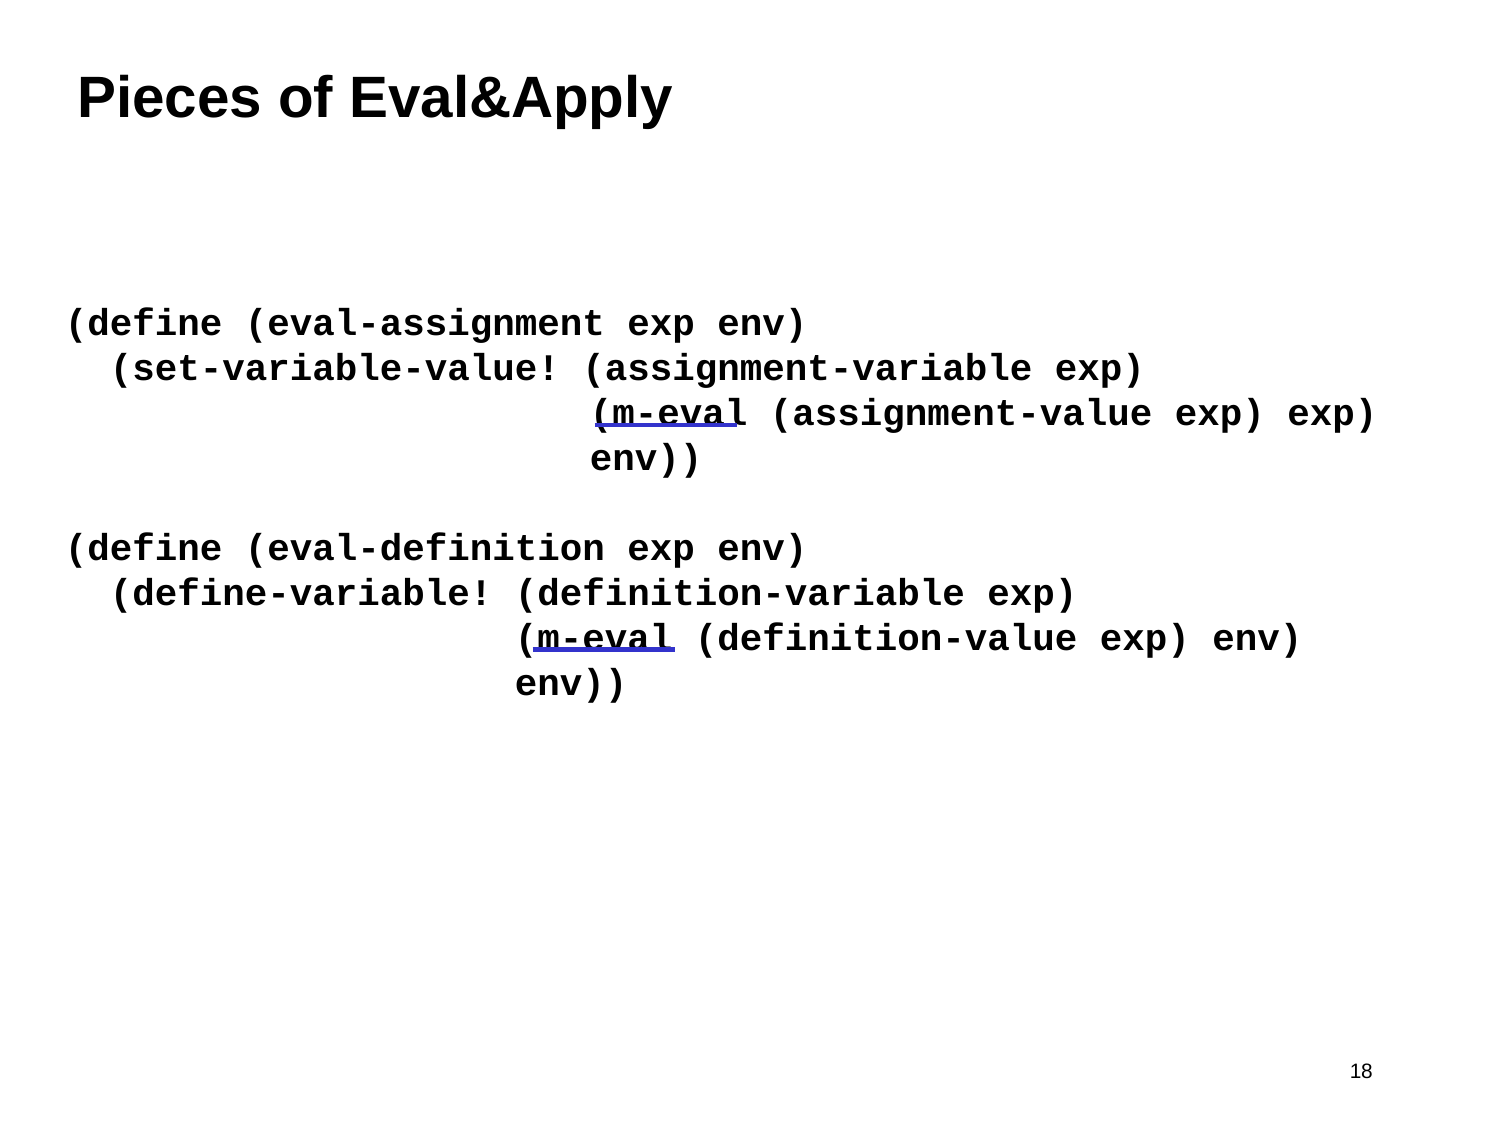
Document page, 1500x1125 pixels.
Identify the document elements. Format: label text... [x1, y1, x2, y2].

text_box (define (eval-assignment exp env) (set-variable-value! (assignment-variable exp) (m-eval (assignment-value exp) exp) env)) (define (eval-definition exp env) (define-variable! (definition-variable exp) (m-eval (definition-value exp) env) env)) [50, 199, 1451, 779]
text_box Pieces of Eval&Apply [62, 24, 1338, 163]
text_box <number> [1025, 1049, 1388, 1101]
